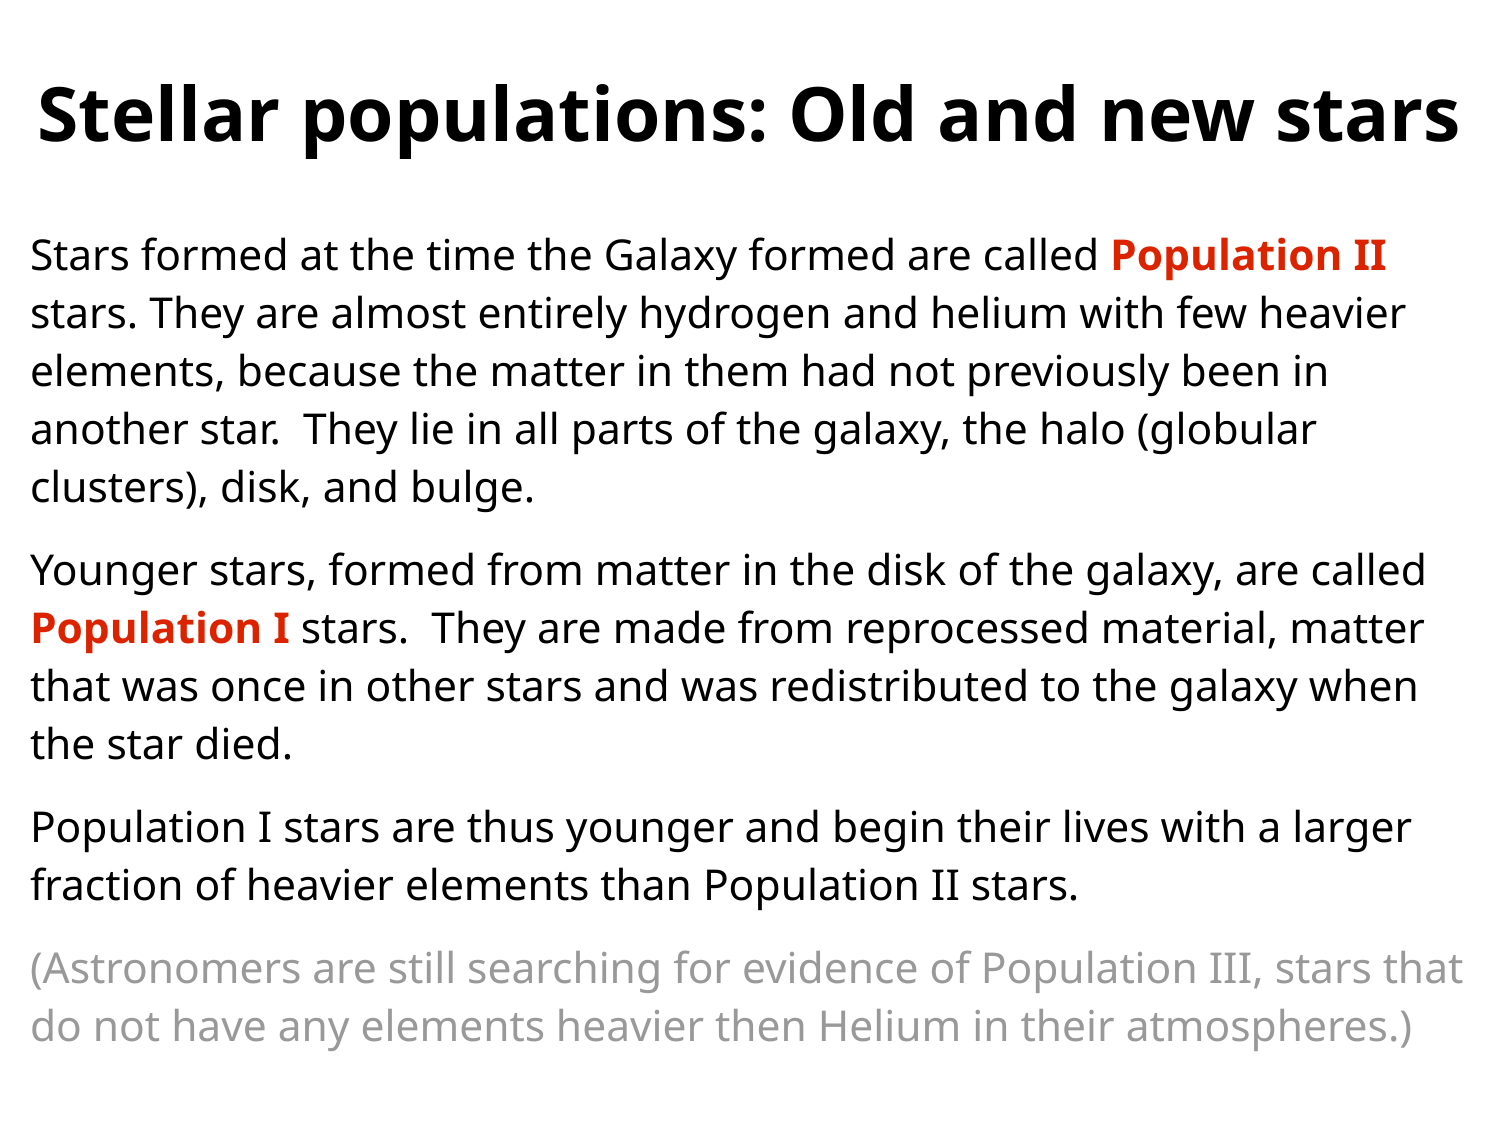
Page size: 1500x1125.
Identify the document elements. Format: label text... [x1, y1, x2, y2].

title Stellar populations: Old and new stars [30, 68, 1471, 157]
list Stars formed at the time the Galaxy formed are called Population II stars. They are almost entirely hydrogen and helium with few heavier elements, because the matter in them had not previously been in another star. They lie in all parts of the galaxy, the halo (globular clusters), disk, and bulge. Younger stars, formed from matter in the disk of the galaxy, are called Population I stars. They are made from reprocessed material, matter that was once in other stars and was redistributed to the galaxy when the star died. Population I stars are thus younger and begin their lives with a larger fraction of heavier elements than Population II stars. (Astronomers are still searching for evidence of Population III, stars that do not have any elements heavier then Helium in their atmospheres.) [30, 224, 1471, 1081]
